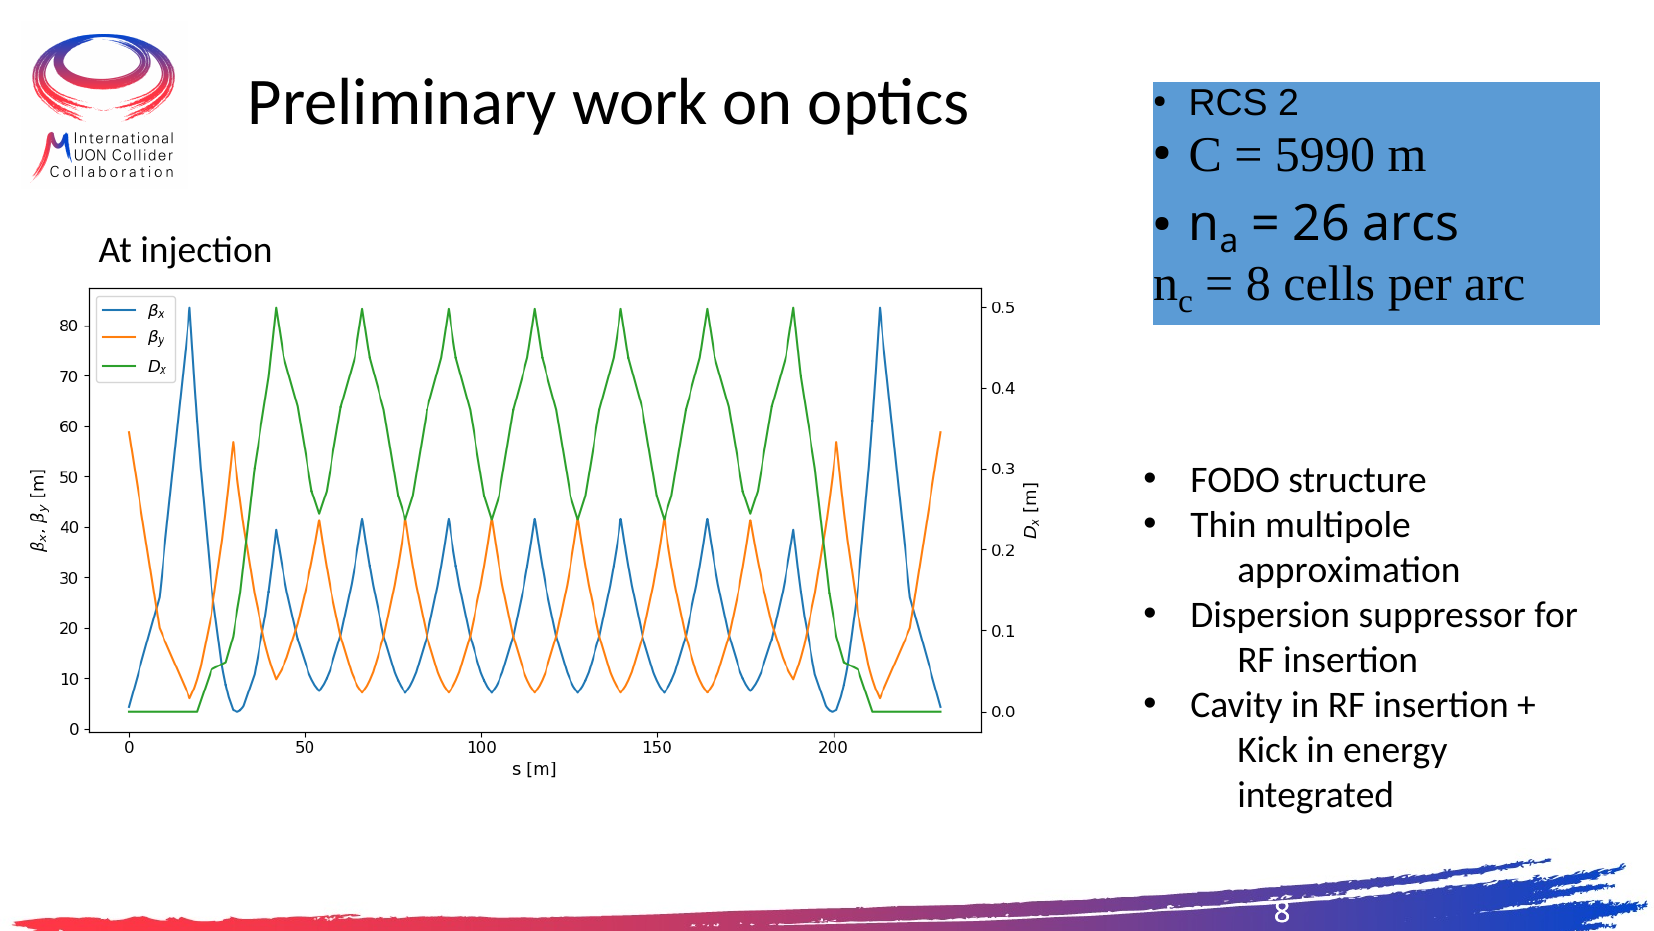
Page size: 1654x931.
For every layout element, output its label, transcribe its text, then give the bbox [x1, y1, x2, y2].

text_box At injection [83, 217, 290, 279]
text_box Preliminary work on optics [232, 50, 1509, 147]
picture [20, 278, 1050, 787]
text_box FODO structure Thin multipole approximation Dispersion suppressor for RF insertion Cavity in RF insertion + Kick in energy integrated [1128, 447, 1601, 781]
table_cell C = 5990 m [1153, 127, 1600, 187]
text_box [1273, 893, 1480, 924]
table_cell na = 26 arcs [1153, 187, 1600, 256]
table_cell nc = 8 cells per arc [1153, 256, 1600, 325]
table_header RCS 2 [1153, 82, 1600, 127]
